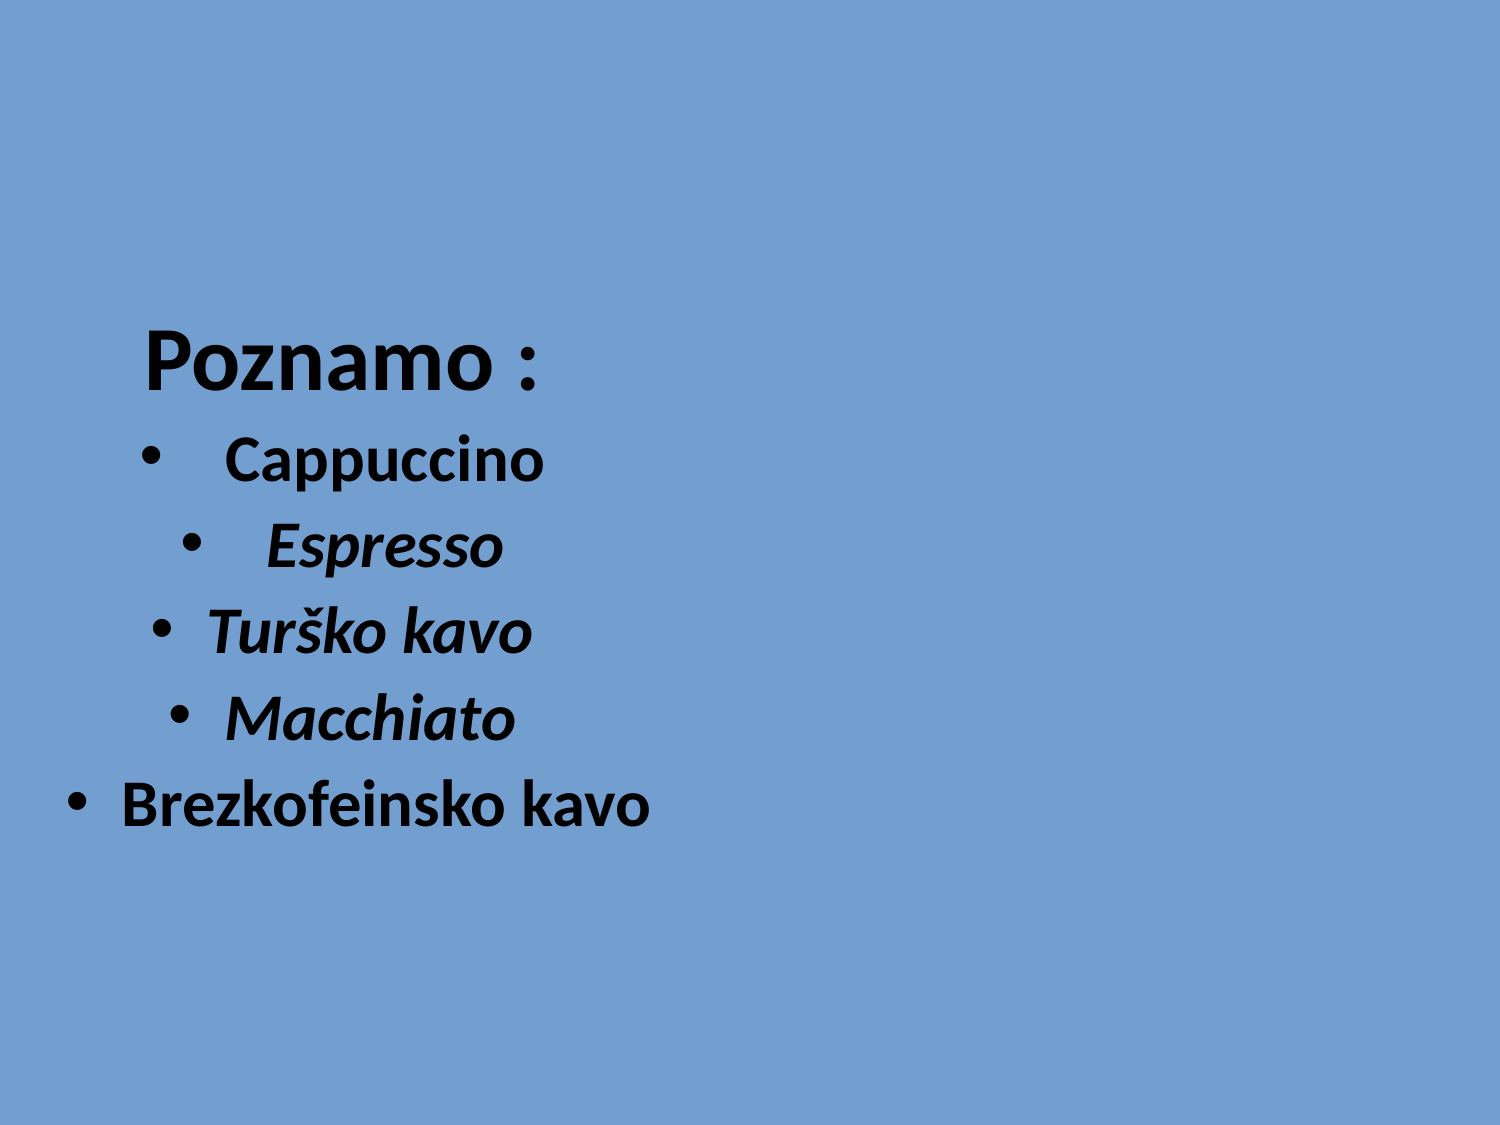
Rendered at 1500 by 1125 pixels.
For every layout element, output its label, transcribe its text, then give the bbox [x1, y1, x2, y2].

list Poznamo : Cappuccino Espresso Turško kavo Macchiato Brezkofeinsko kavo [17, 290, 668, 929]
title Priprava [219, 66, 1094, 397]
